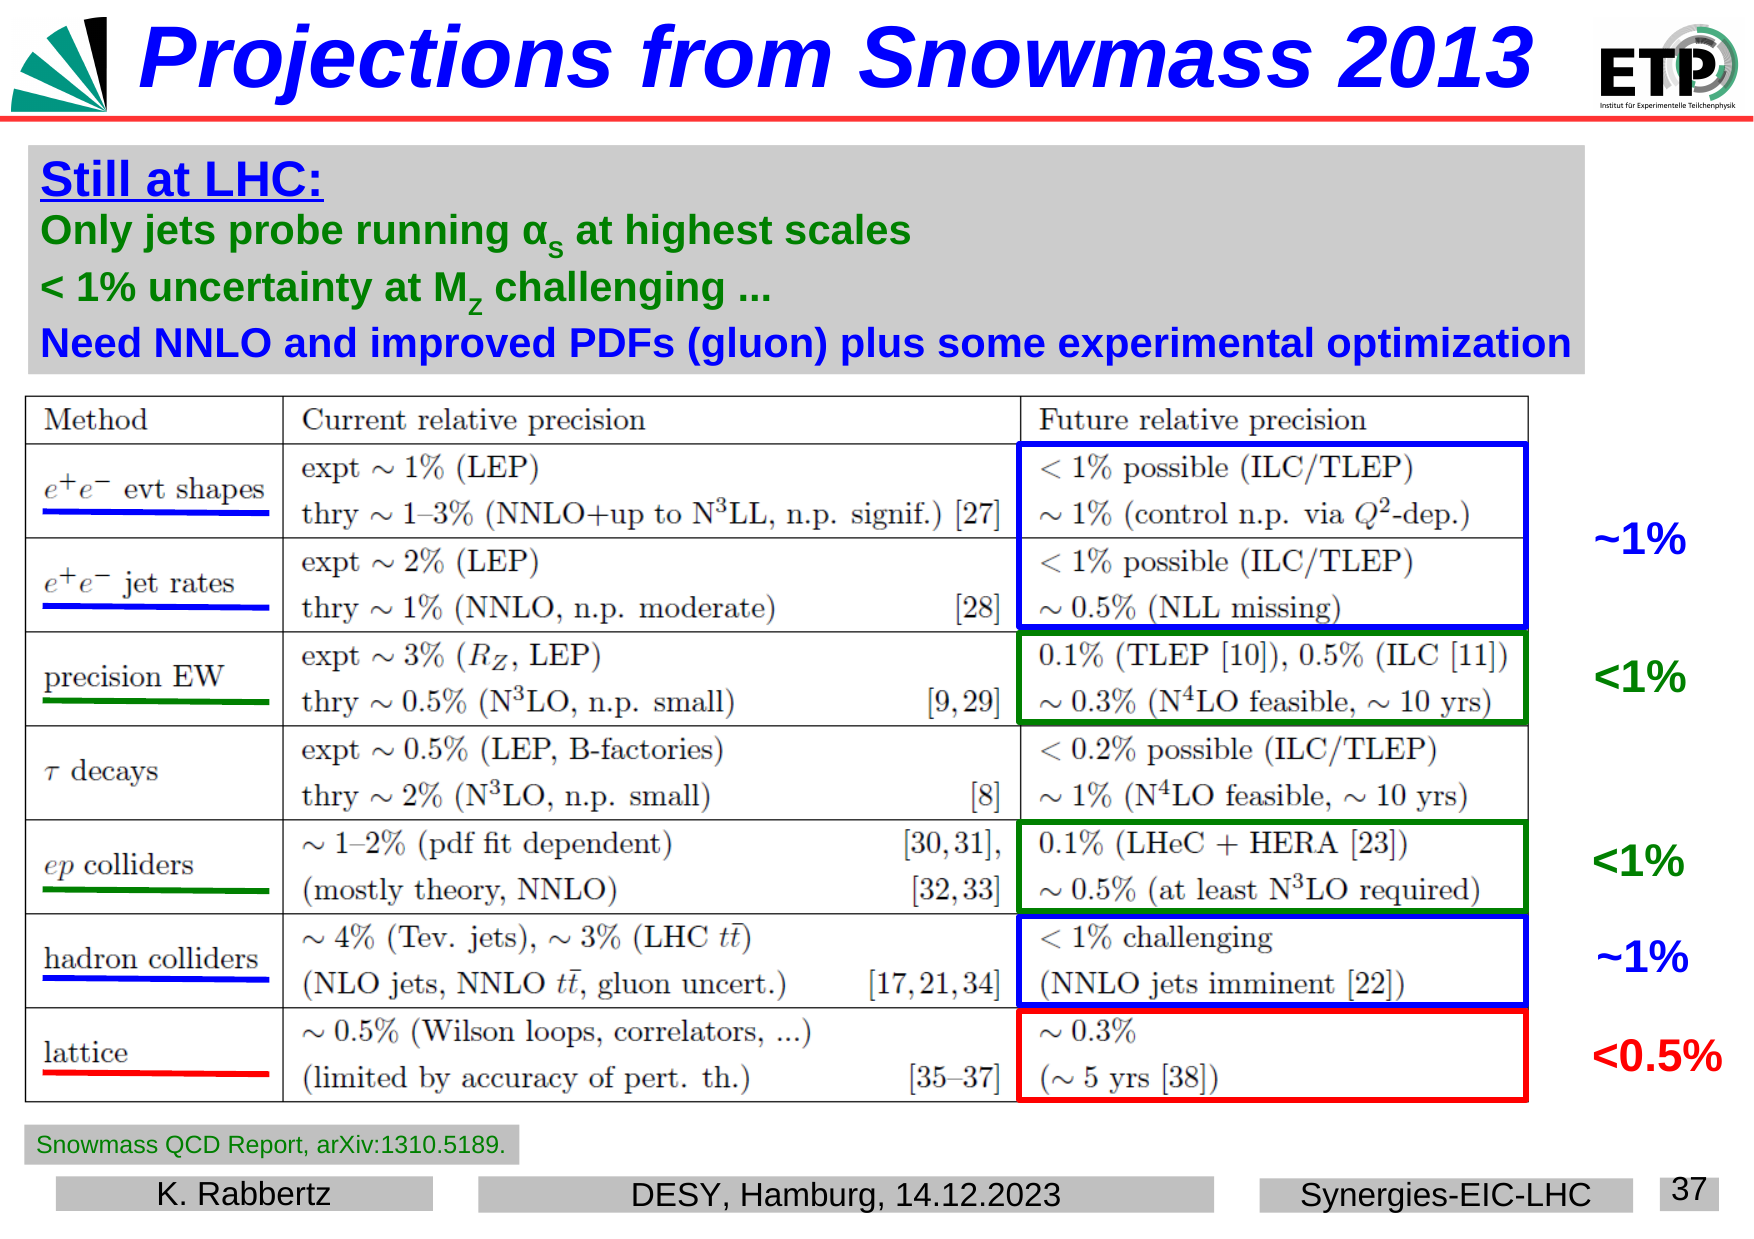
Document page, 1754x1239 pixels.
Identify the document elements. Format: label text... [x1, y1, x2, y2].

picture [1593, 17, 1745, 112]
text_box ~1% [1584, 925, 1702, 989]
text_box <1% [1582, 645, 1699, 709]
text_box Snowmass QCD Report, arXiv:1310.5189. [24, 1124, 520, 1165]
text_box <0.5% [1580, 1023, 1736, 1087]
picture [20, 387, 1534, 1115]
picture [11, 17, 107, 113]
text_box Still at LHC: Only jets probe running αS at highest scales < 1% uncertainty at MZ challenging ... Need NNLO and improved PDFs (gluon) plus some experimental optimization [28, 145, 1585, 375]
text_box ~1% [1582, 506, 1699, 570]
title Projections from Snowmass 2013 [129, 0, 1545, 114]
text_box <1% [1580, 828, 1698, 892]
